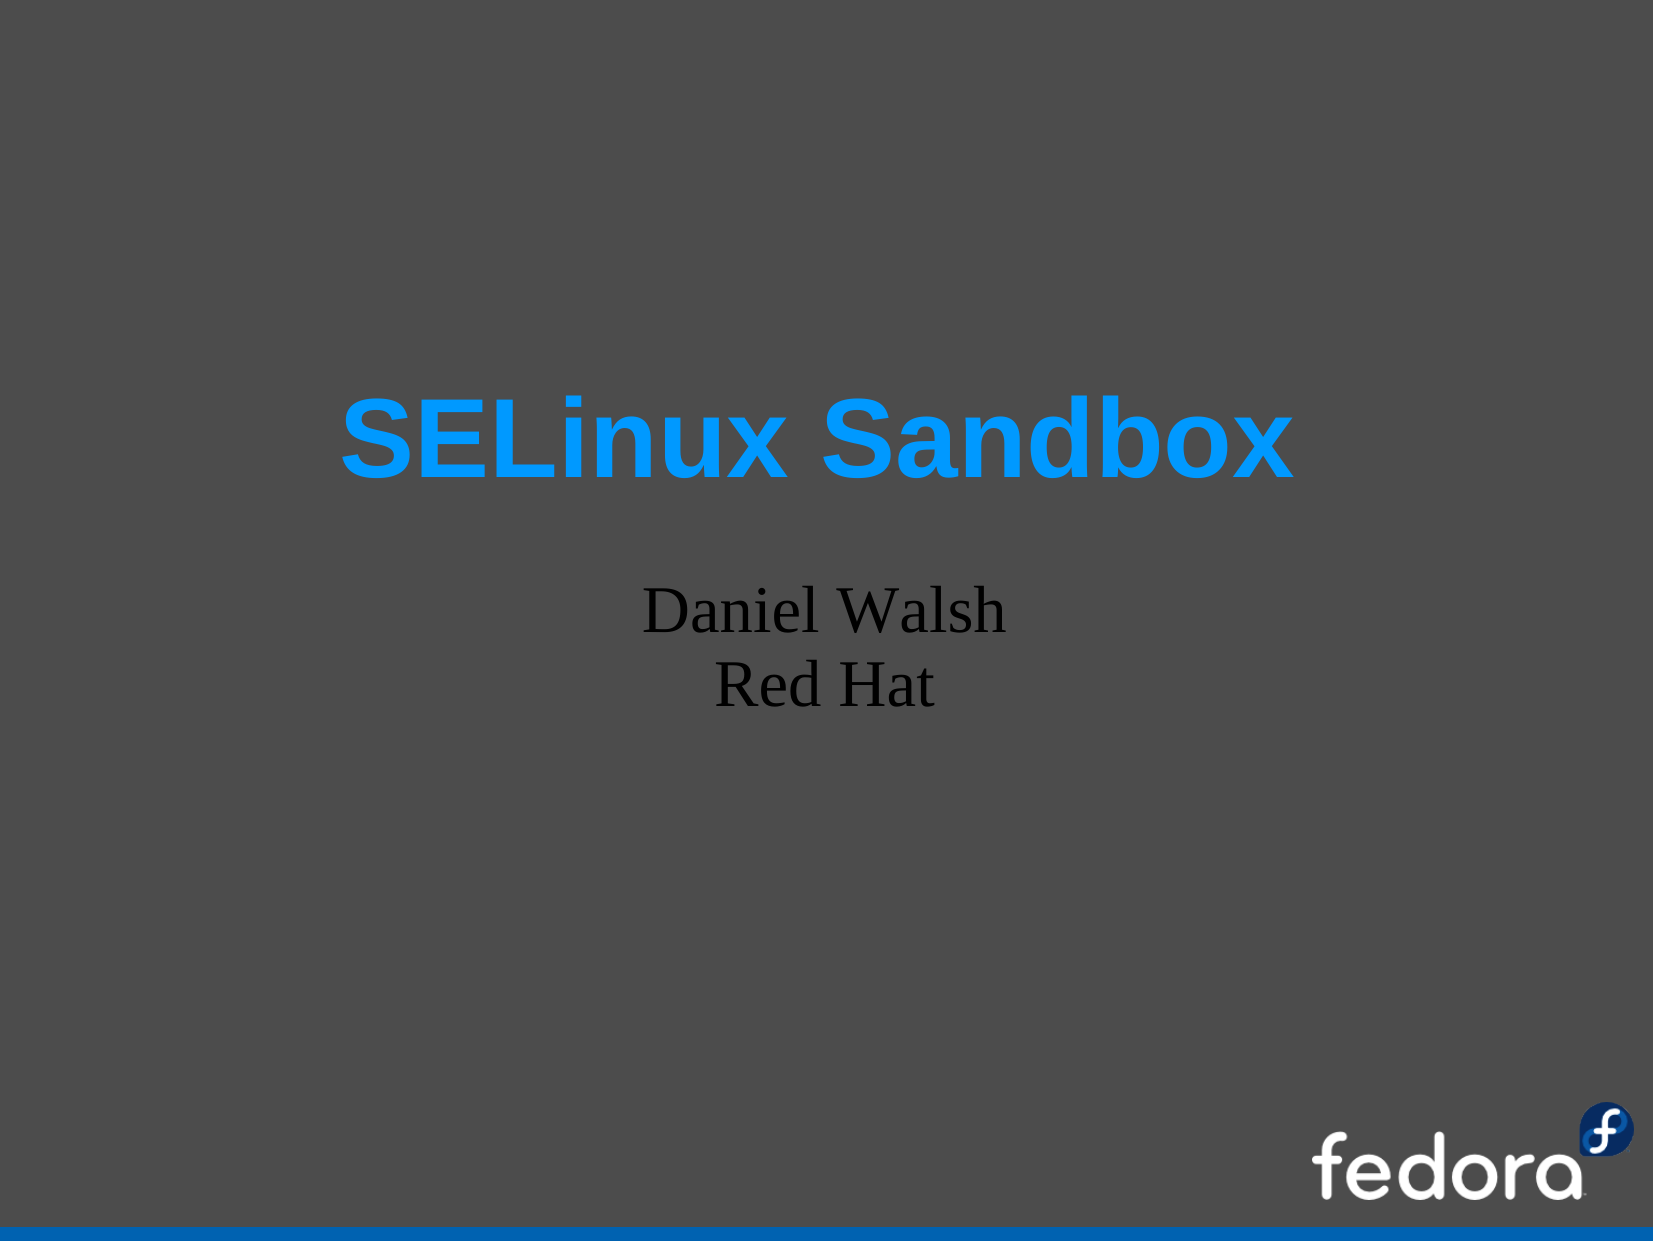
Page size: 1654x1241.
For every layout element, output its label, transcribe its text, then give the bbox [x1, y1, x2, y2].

title SELinux Sandbox [112, 342, 1524, 505]
subtitle Daniel Walsh Red Hat [74, 505, 1575, 863]
picture [1312, 1102, 1634, 1200]
